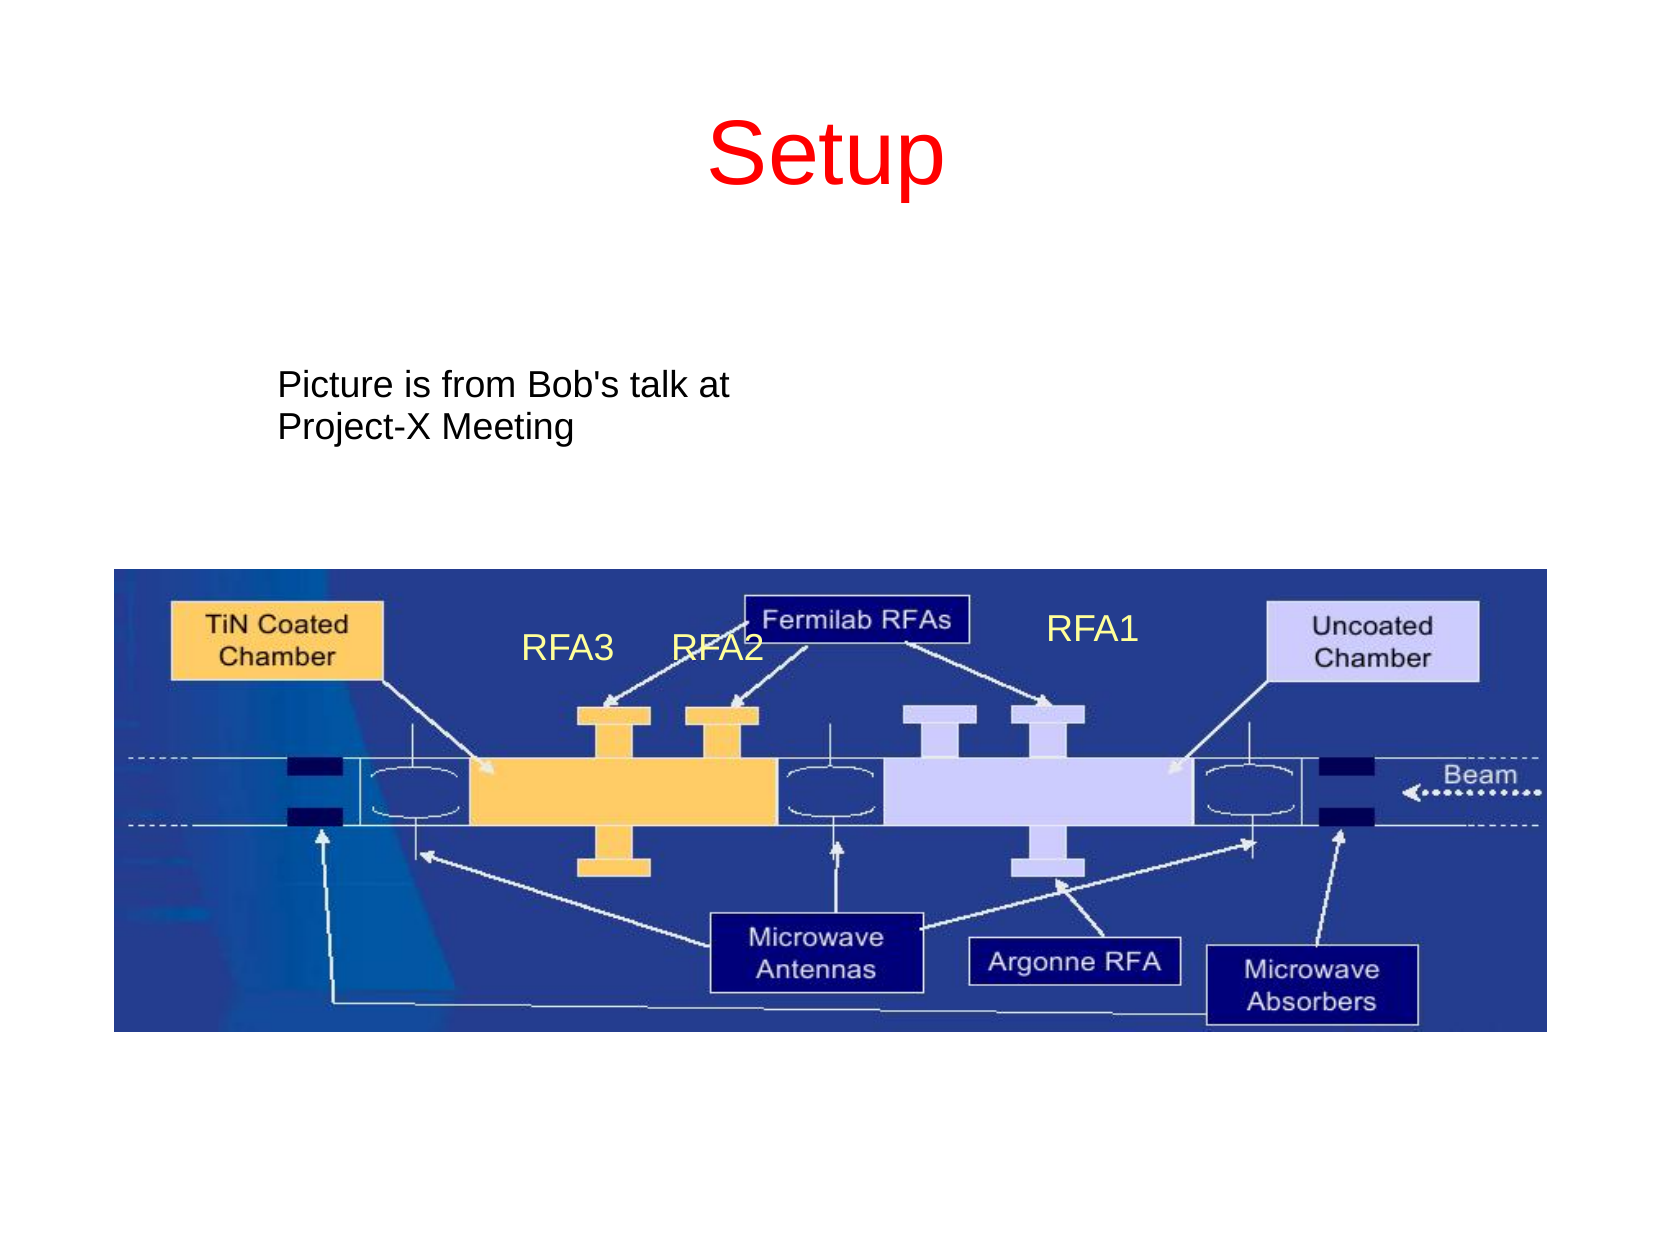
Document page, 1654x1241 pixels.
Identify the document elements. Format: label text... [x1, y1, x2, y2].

text_box Picture is from Bob's talk at Project-X Meeting [262, 356, 844, 456]
picture [114, 569, 1547, 1032]
text_box RFA1 [1031, 600, 1201, 657]
text_box RFA2 [657, 618, 844, 676]
title Setup [82, 49, 1571, 257]
text_box RFA3 [506, 618, 657, 676]
